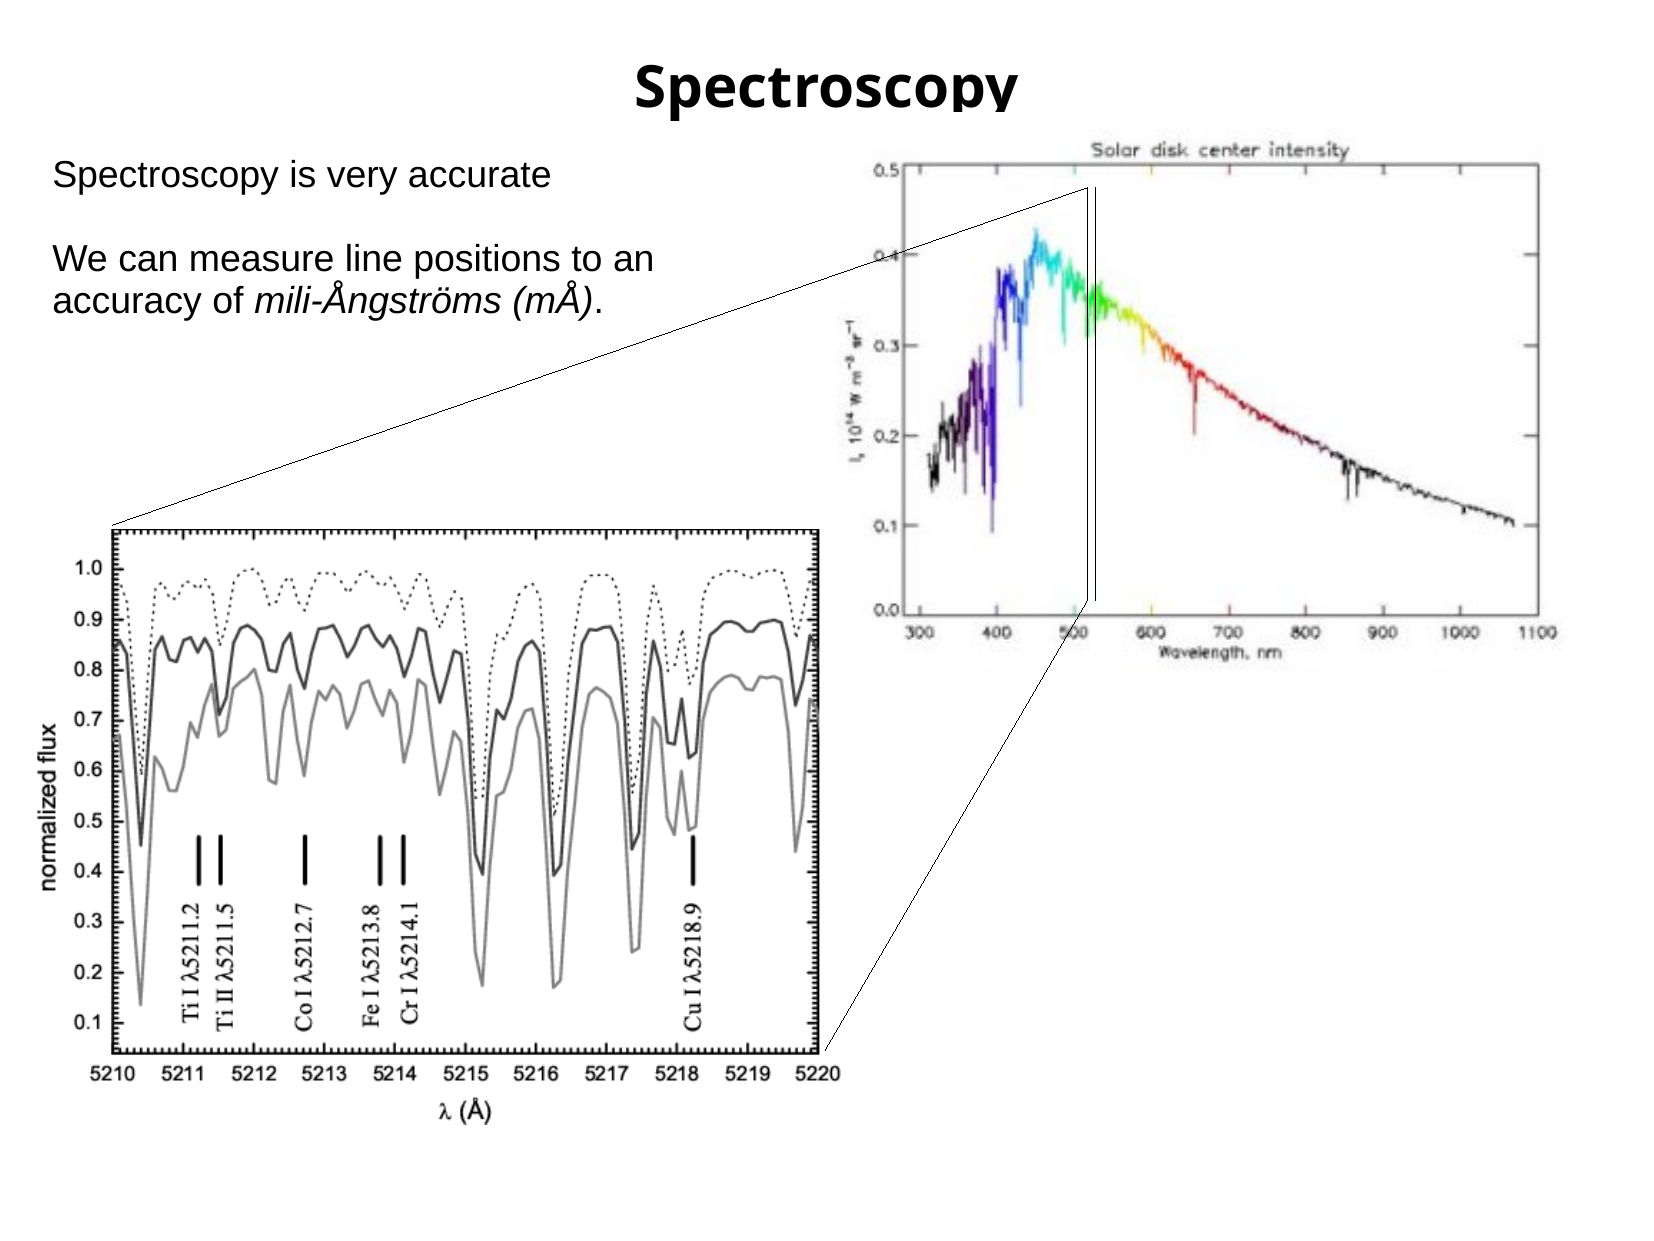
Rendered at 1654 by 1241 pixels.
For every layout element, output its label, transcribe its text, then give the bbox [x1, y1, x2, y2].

picture [37, 112, 1576, 1126]
text_box Spectroscopy [0, 37, 1654, 121]
text_box Spectroscopy is very accurate We can measure line positions to an accuracy of mili-Ångströms (mÅ). [37, 145, 836, 413]
text_box [862, 675, 1576, 788]
